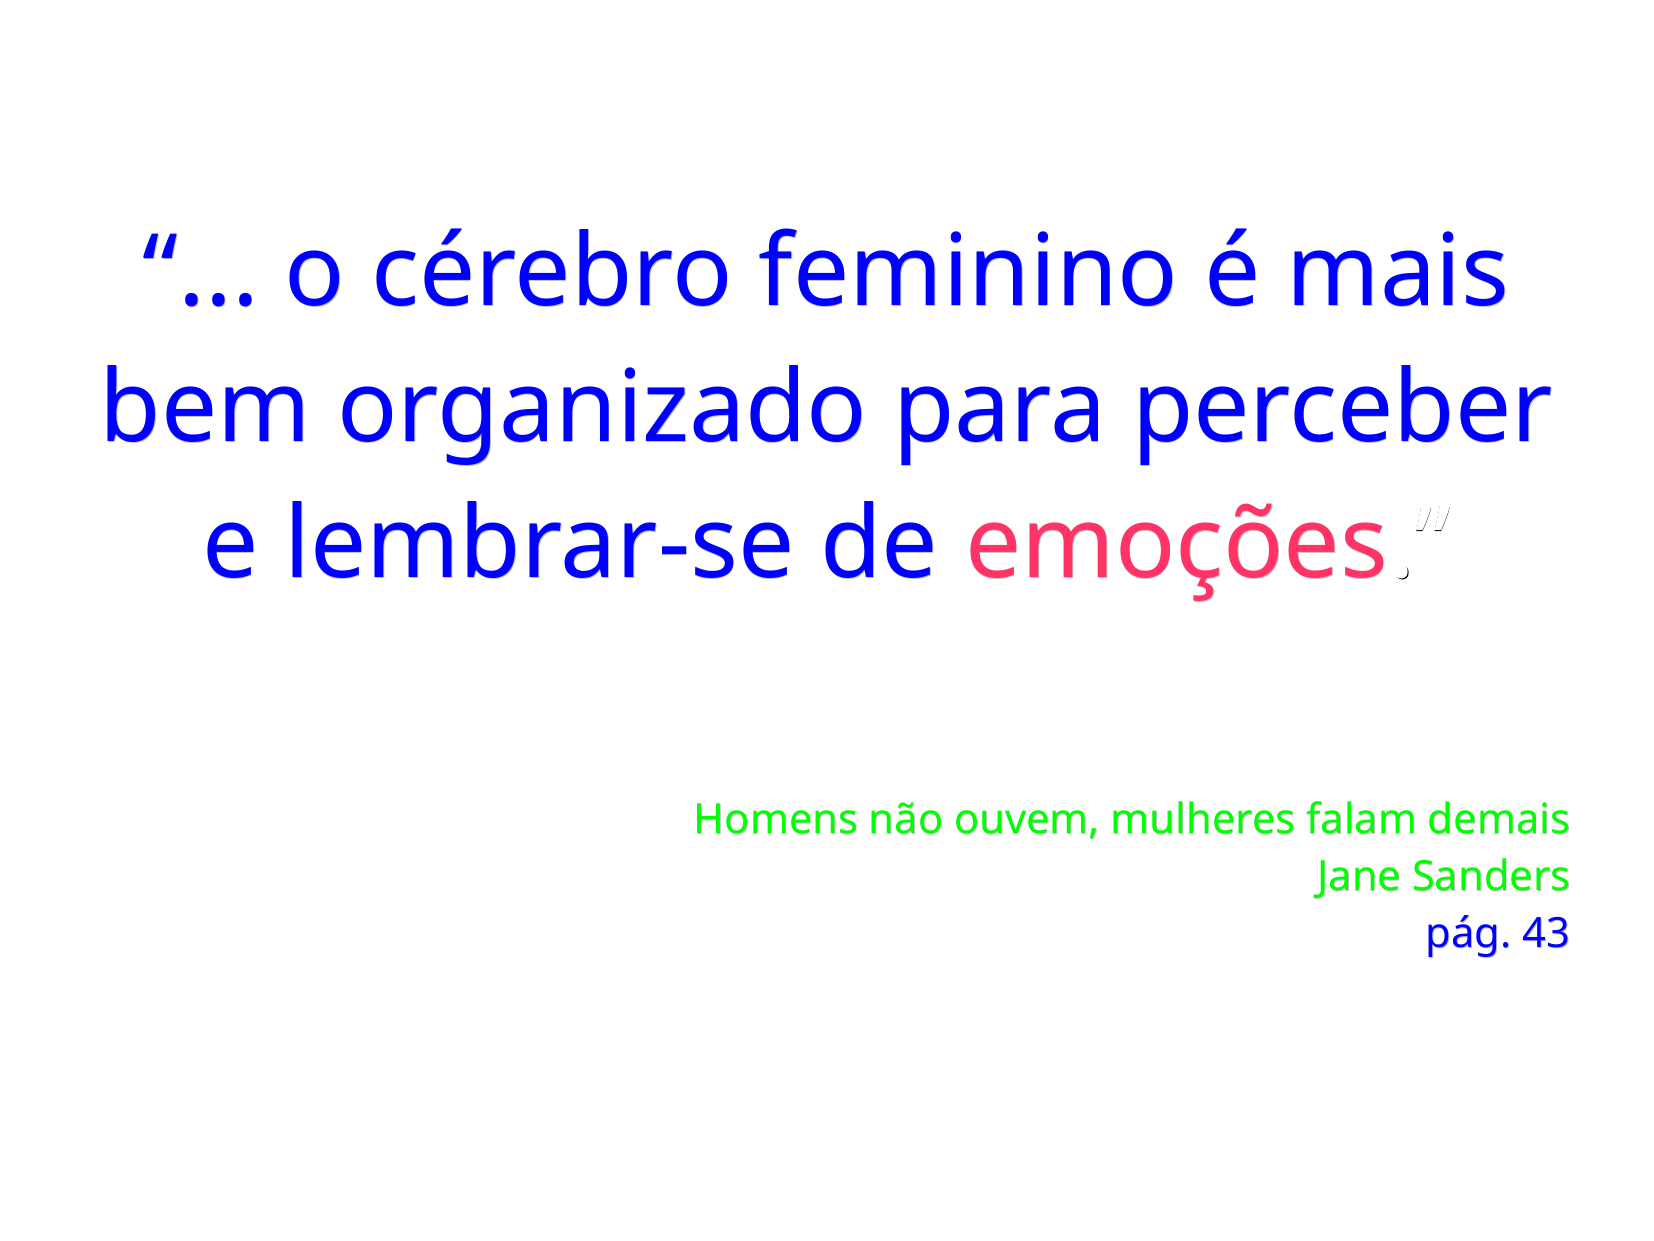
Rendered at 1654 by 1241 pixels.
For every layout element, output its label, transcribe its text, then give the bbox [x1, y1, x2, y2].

subtitle “... o cérebro feminino é mais bem organizado para perceber e lembrar-se de emoções.” Homens não ouvem, mulheres falam demais Jane Sanders pág. 43 [82, 56, 1571, 1102]
